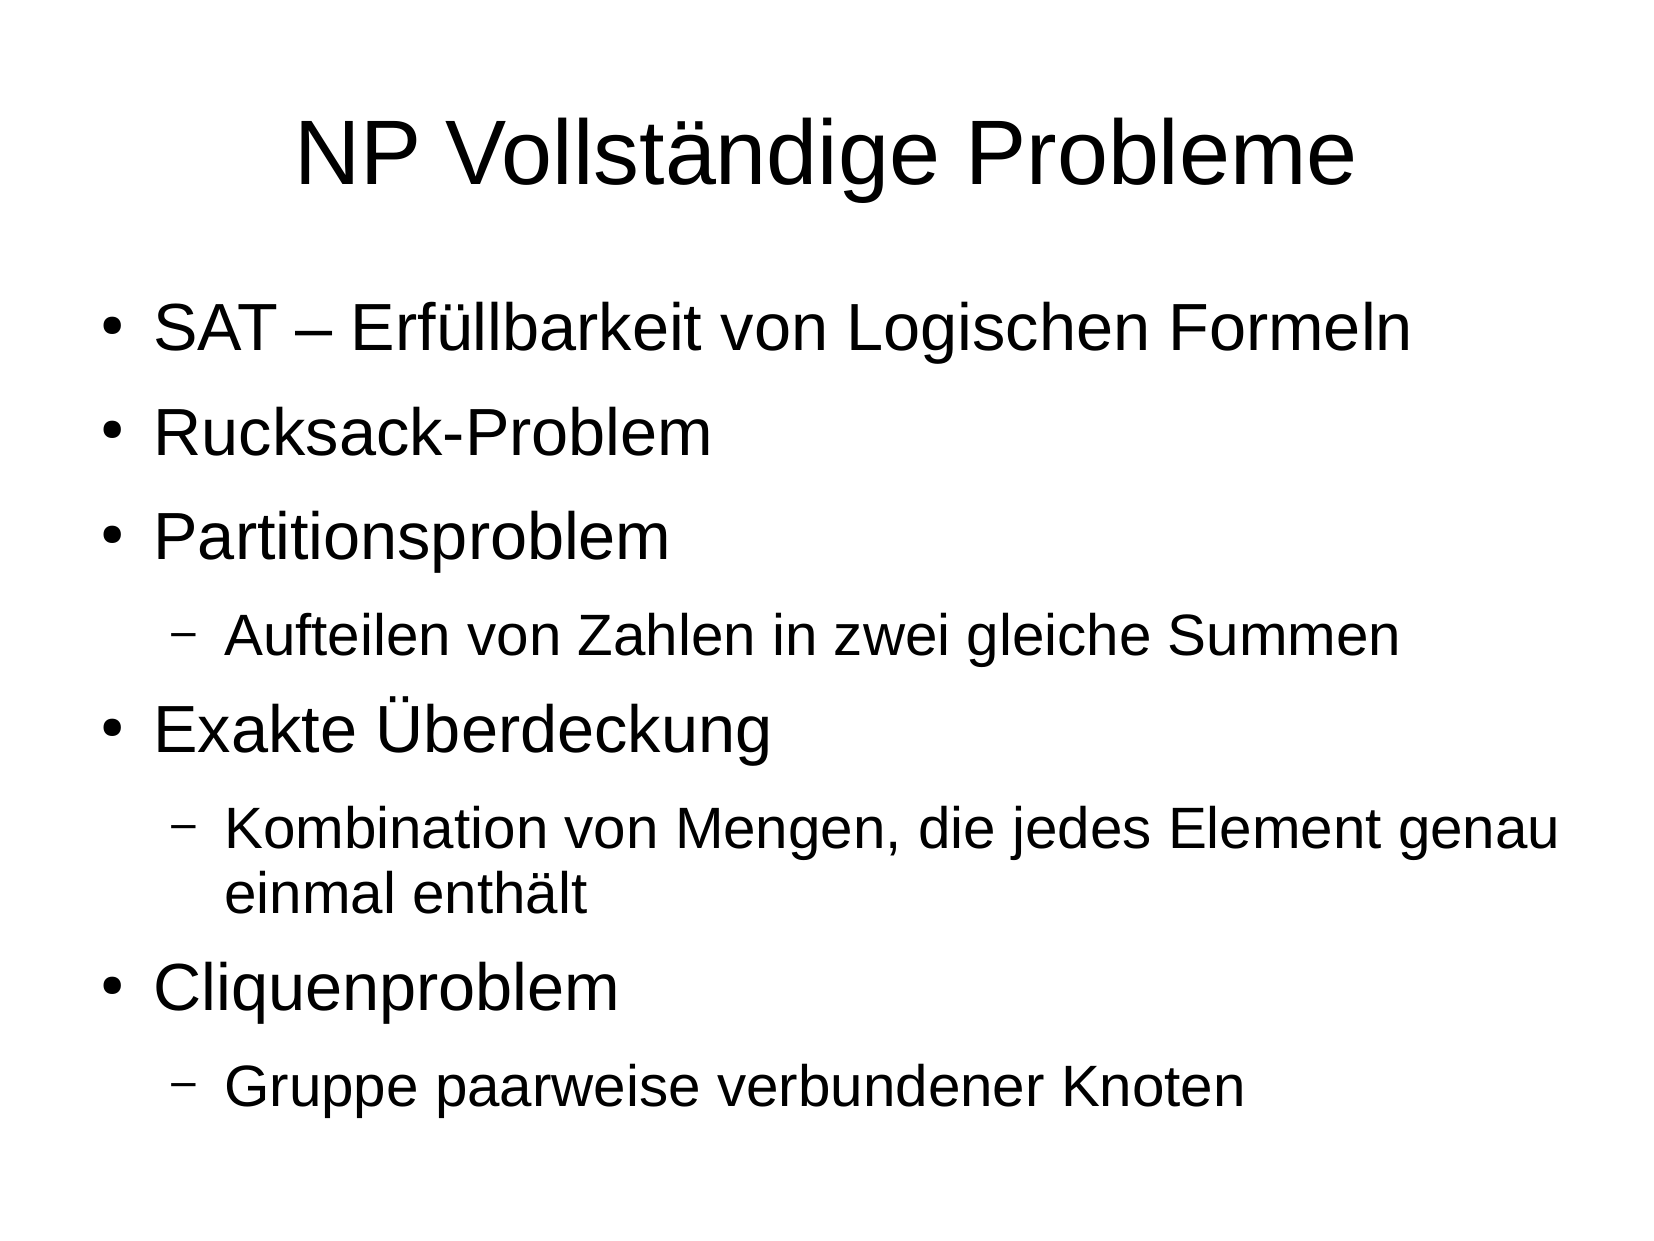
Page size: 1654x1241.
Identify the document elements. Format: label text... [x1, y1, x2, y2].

list SAT – Erfüllbarkeit von Logischen Formeln Rucksack-Problem Partitionsproblem Aufteilen von Zahlen in zwei gleiche Summen Exakte Überdeckung Kombination von Mengen, die jedes Element genau einmal enthält Cliquenproblem Gruppe paarweise verbundener Knoten [82, 290, 1571, 1204]
title NP Vollständige Probleme [82, 49, 1571, 257]
